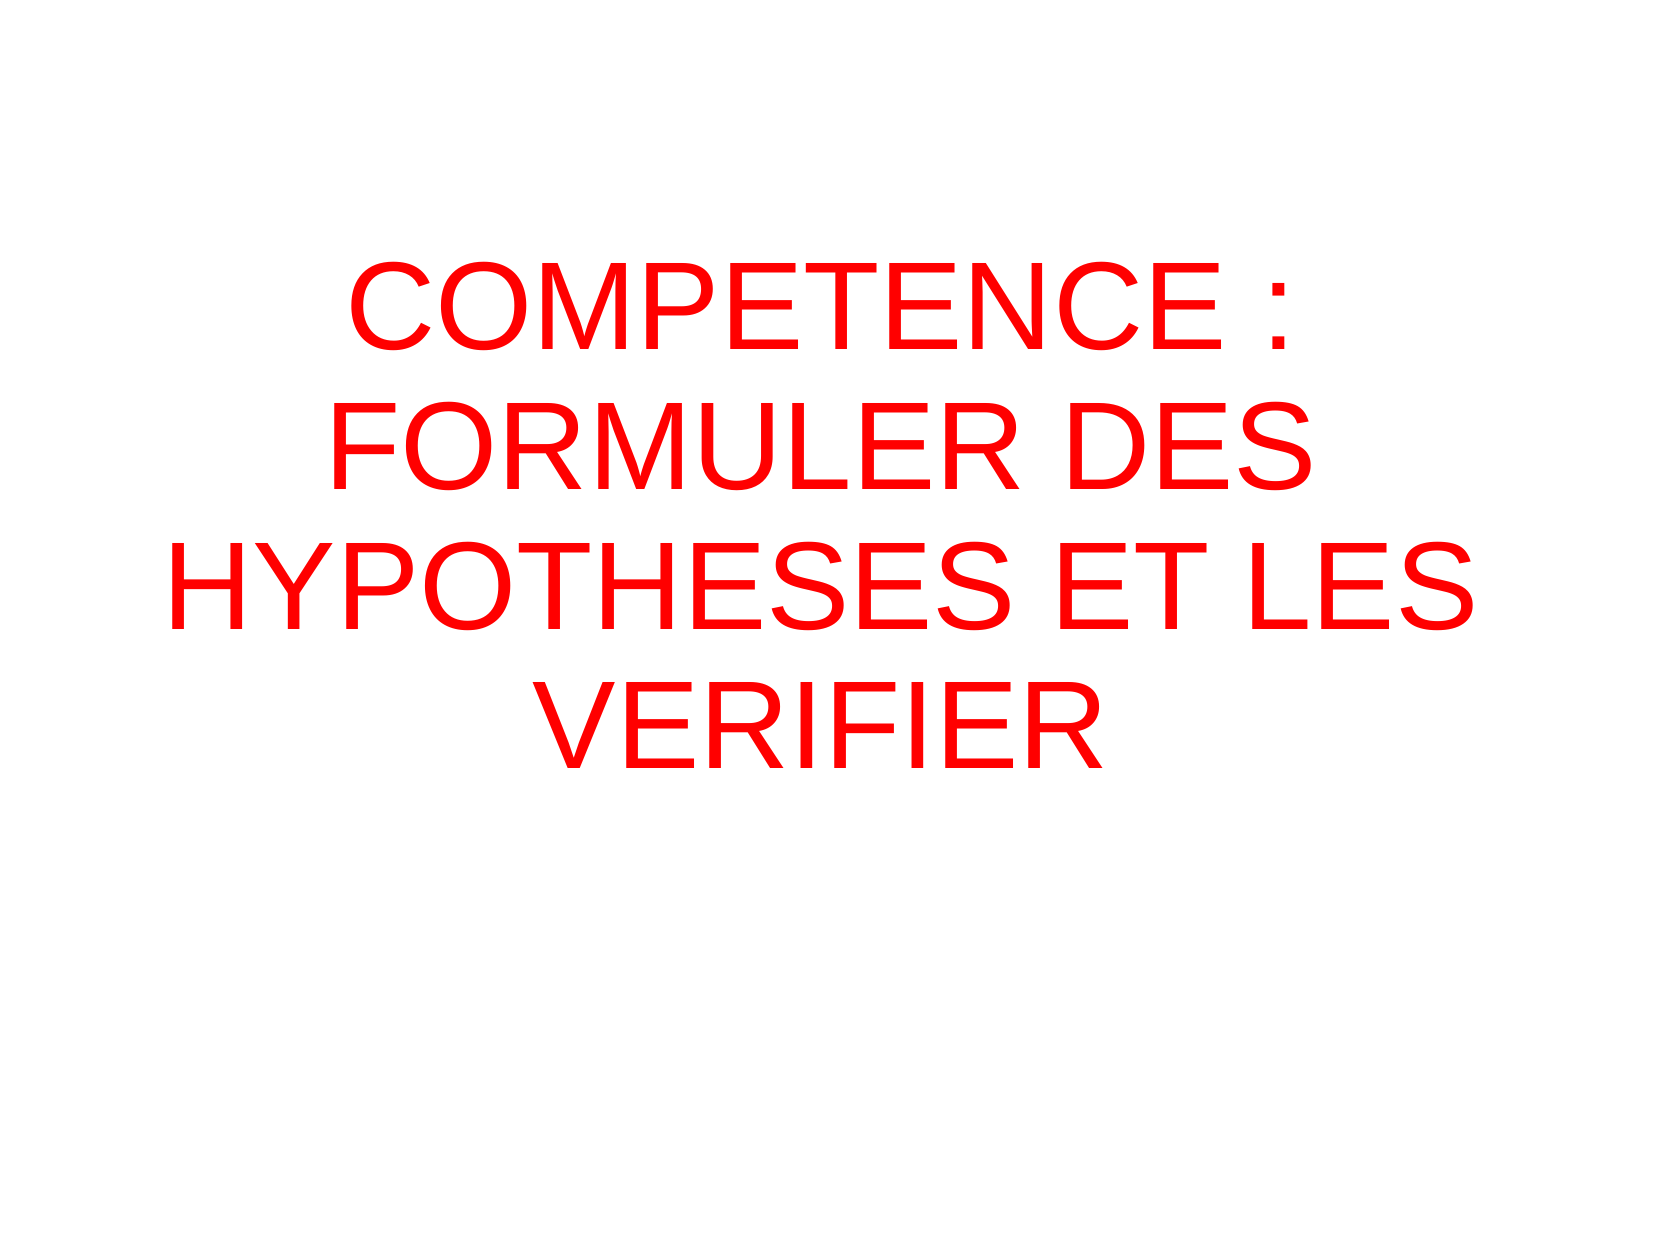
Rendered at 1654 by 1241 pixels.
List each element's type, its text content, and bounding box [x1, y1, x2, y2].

title COMPETENCE : FORMULER DES HYPOTHESES ET LES VERIFIER [76, 236, 1565, 796]
